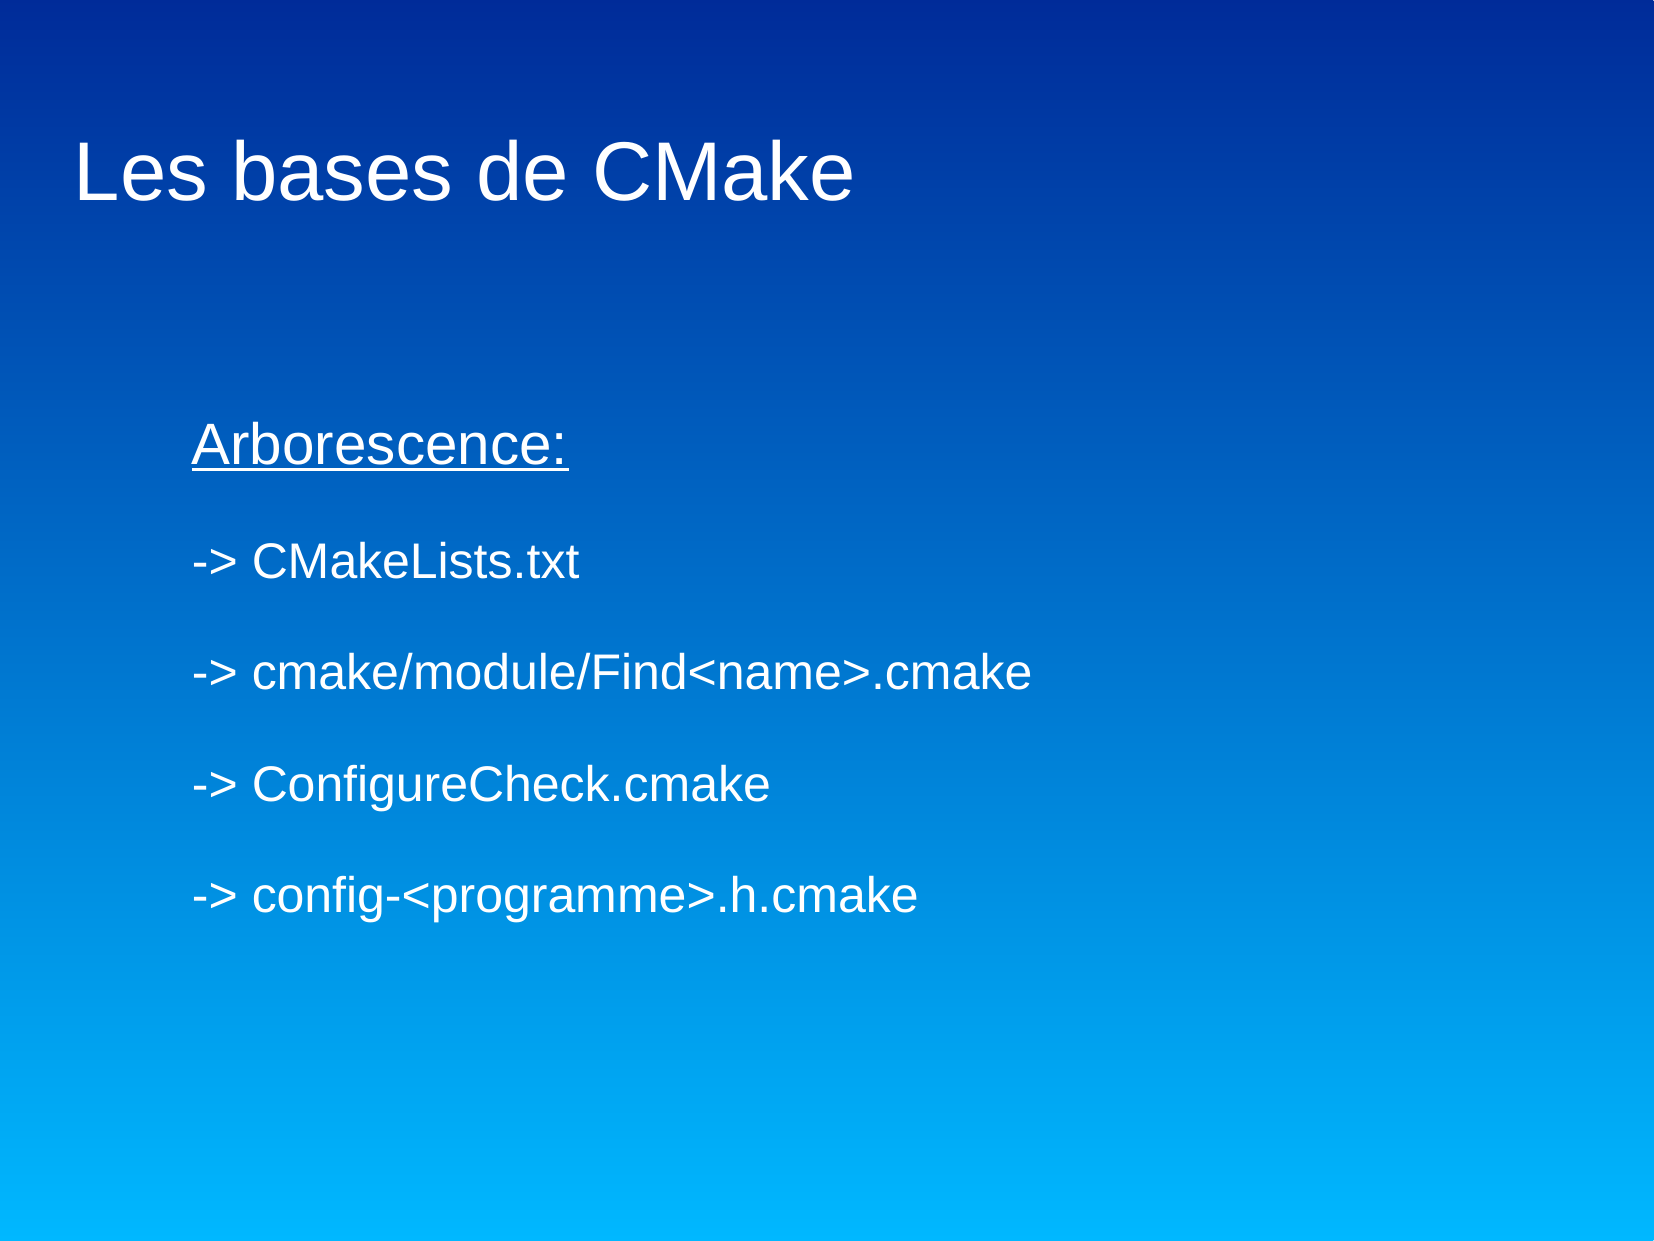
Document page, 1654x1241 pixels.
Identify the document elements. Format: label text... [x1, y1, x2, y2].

text_box Les bases de CMake [59, 118, 945, 226]
text_box Arborescence: -> CMakeLists.txt -> cmake/module/Find<name>.cmake -> ConfigureCheck.cmake -> config-<programme>.h.cmake [177, 339, 1182, 866]
